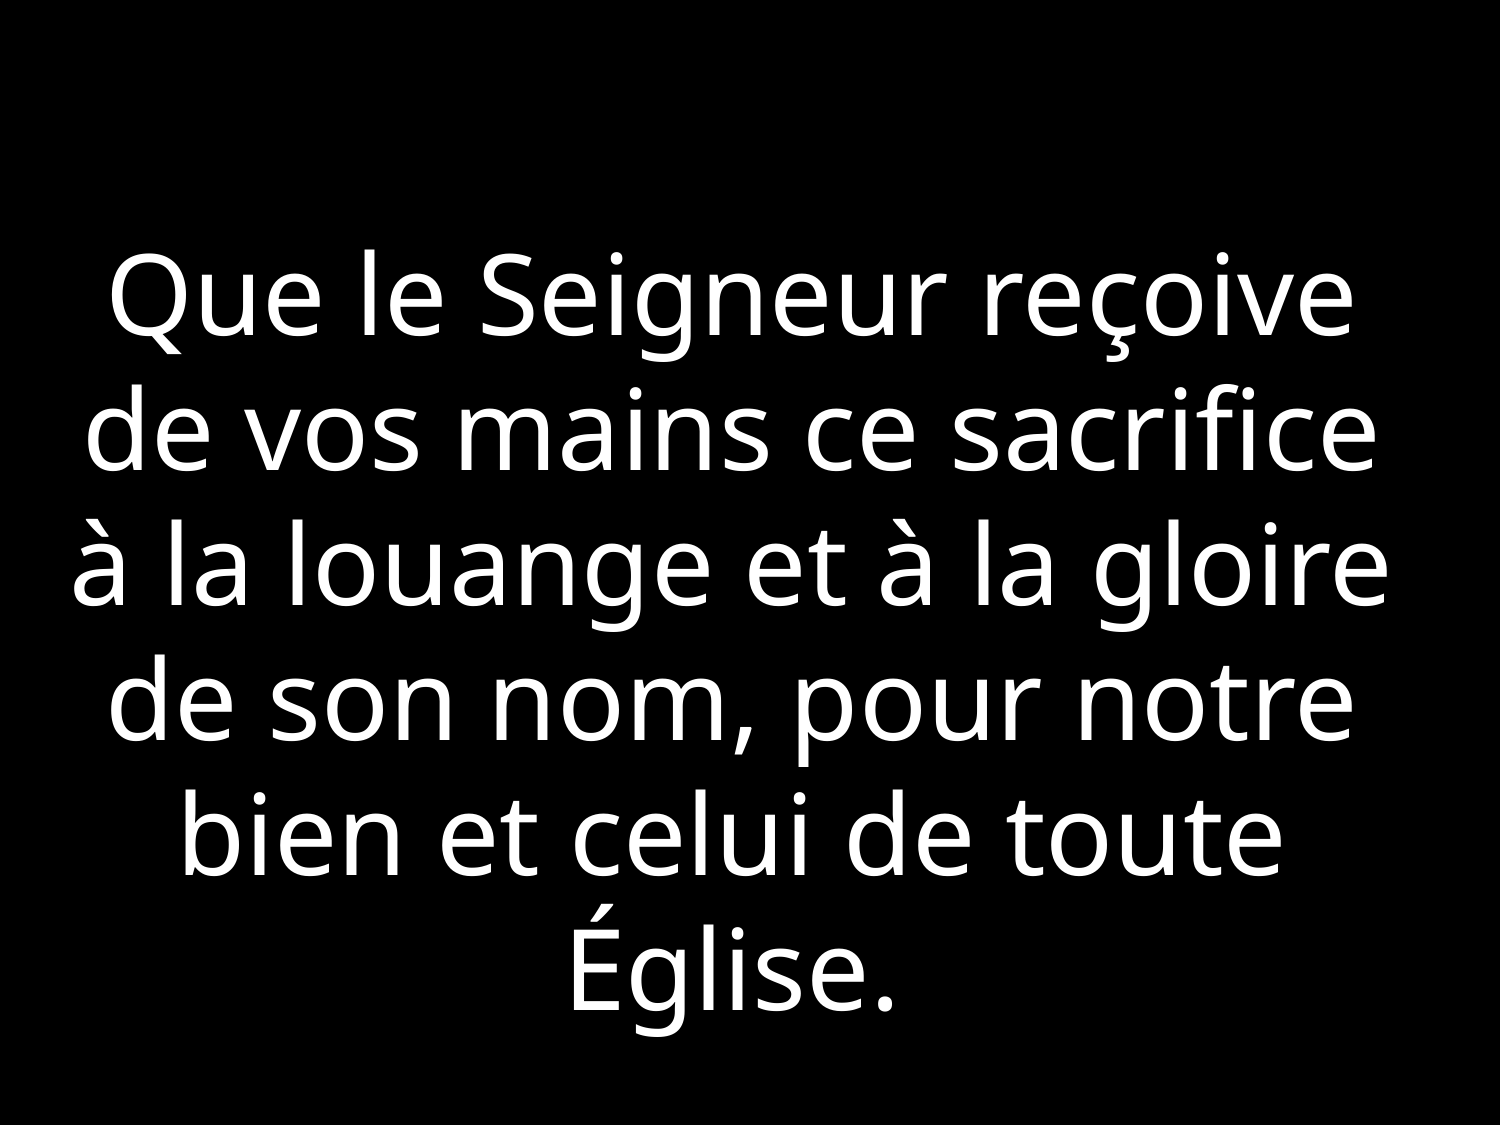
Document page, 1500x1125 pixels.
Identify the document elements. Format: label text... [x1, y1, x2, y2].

text_box Que le Seigneur reçoive de vos mains ce sacrifice à la louange et à la gloire de son nom, pour notre bien et celui de toute Église. [41, 66, 1424, 591]
